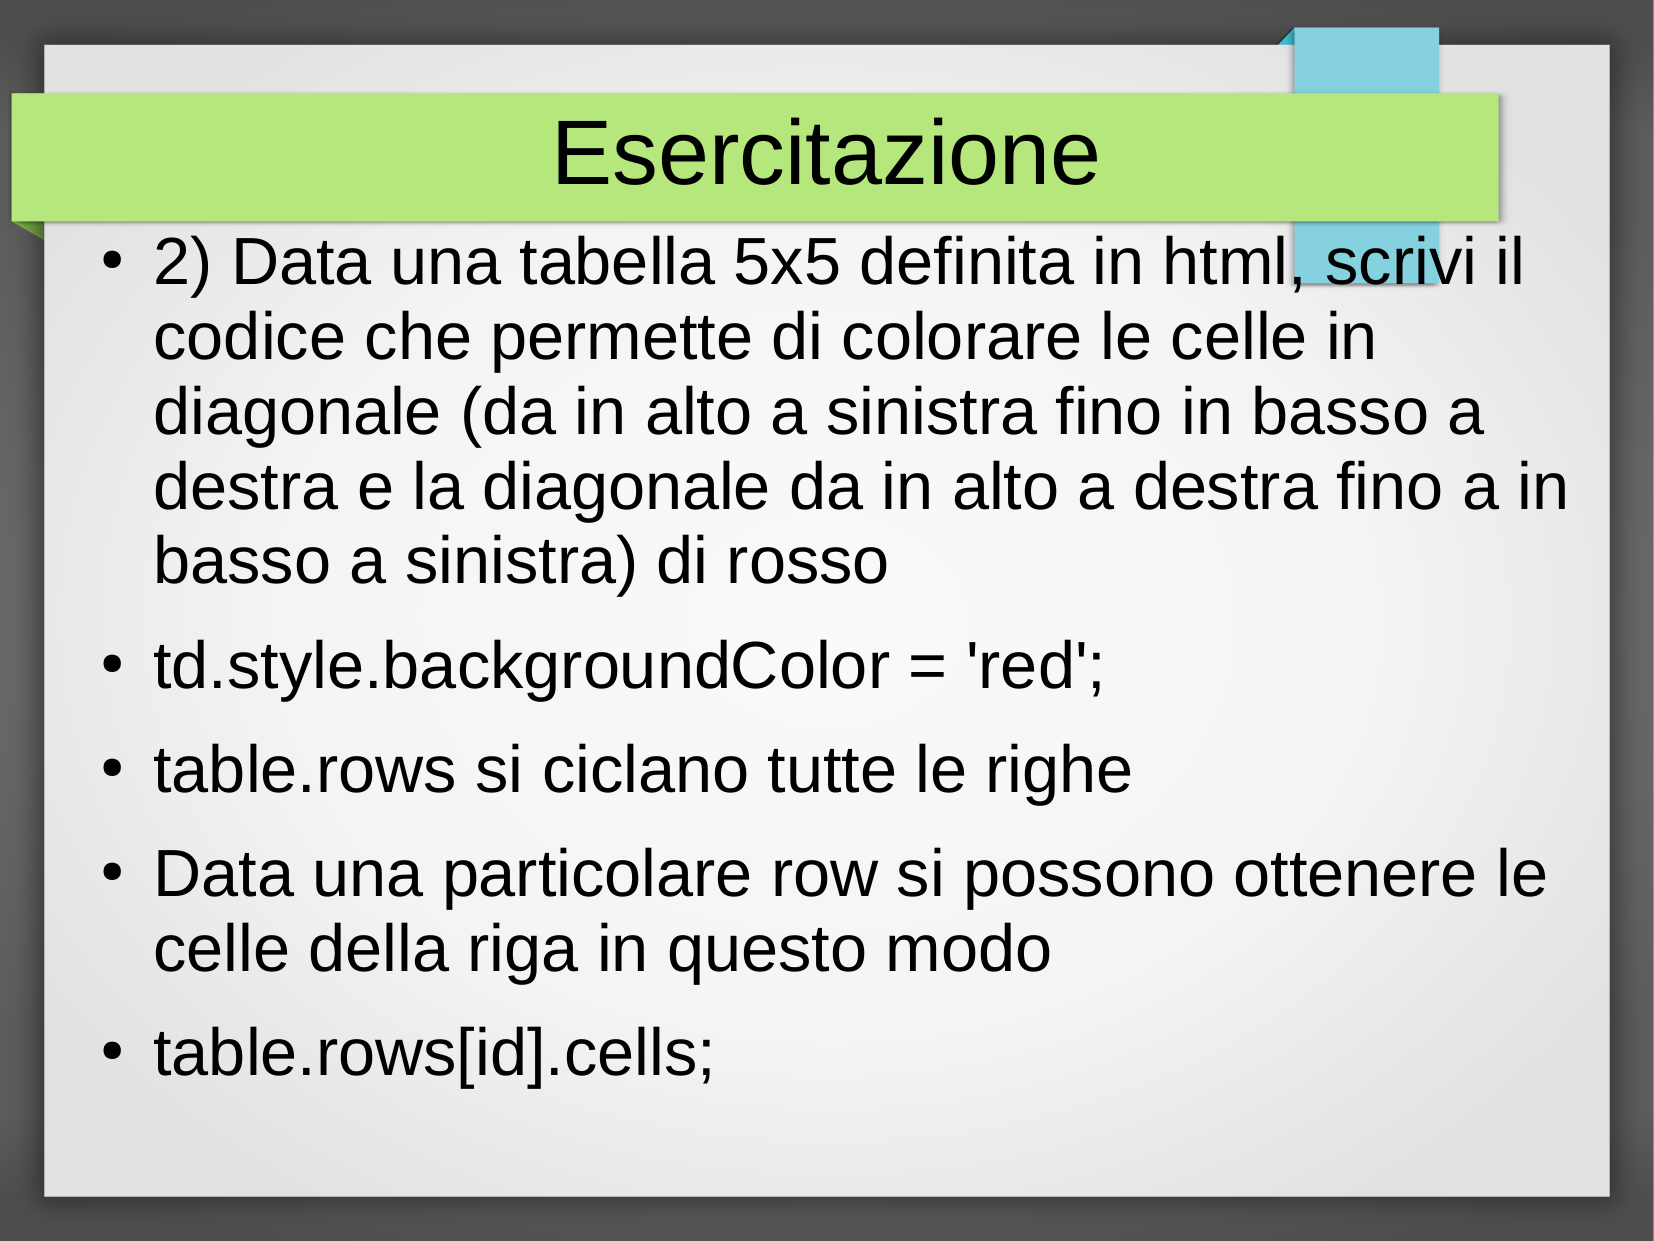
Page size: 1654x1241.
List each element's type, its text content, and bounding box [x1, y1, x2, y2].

list 2) Data una tabella 5x5 definita in html, scrivi il codice che permette di colorare le celle in diagonale (da in alto a sinistra fino in basso a destra e la diagonale da in alto a destra fino a in basso a sinistra) di rosso td.style.backgroundColor = 'red'; table.rows si ciclano tutte le righe Data una particolare row si possono ottenere le celle della riga in questo modo table.rows[id].cells; [82, 224, 1571, 1182]
title Esercitazione [82, 49, 1571, 224]
picture [0, 0, 1654, 1241]
